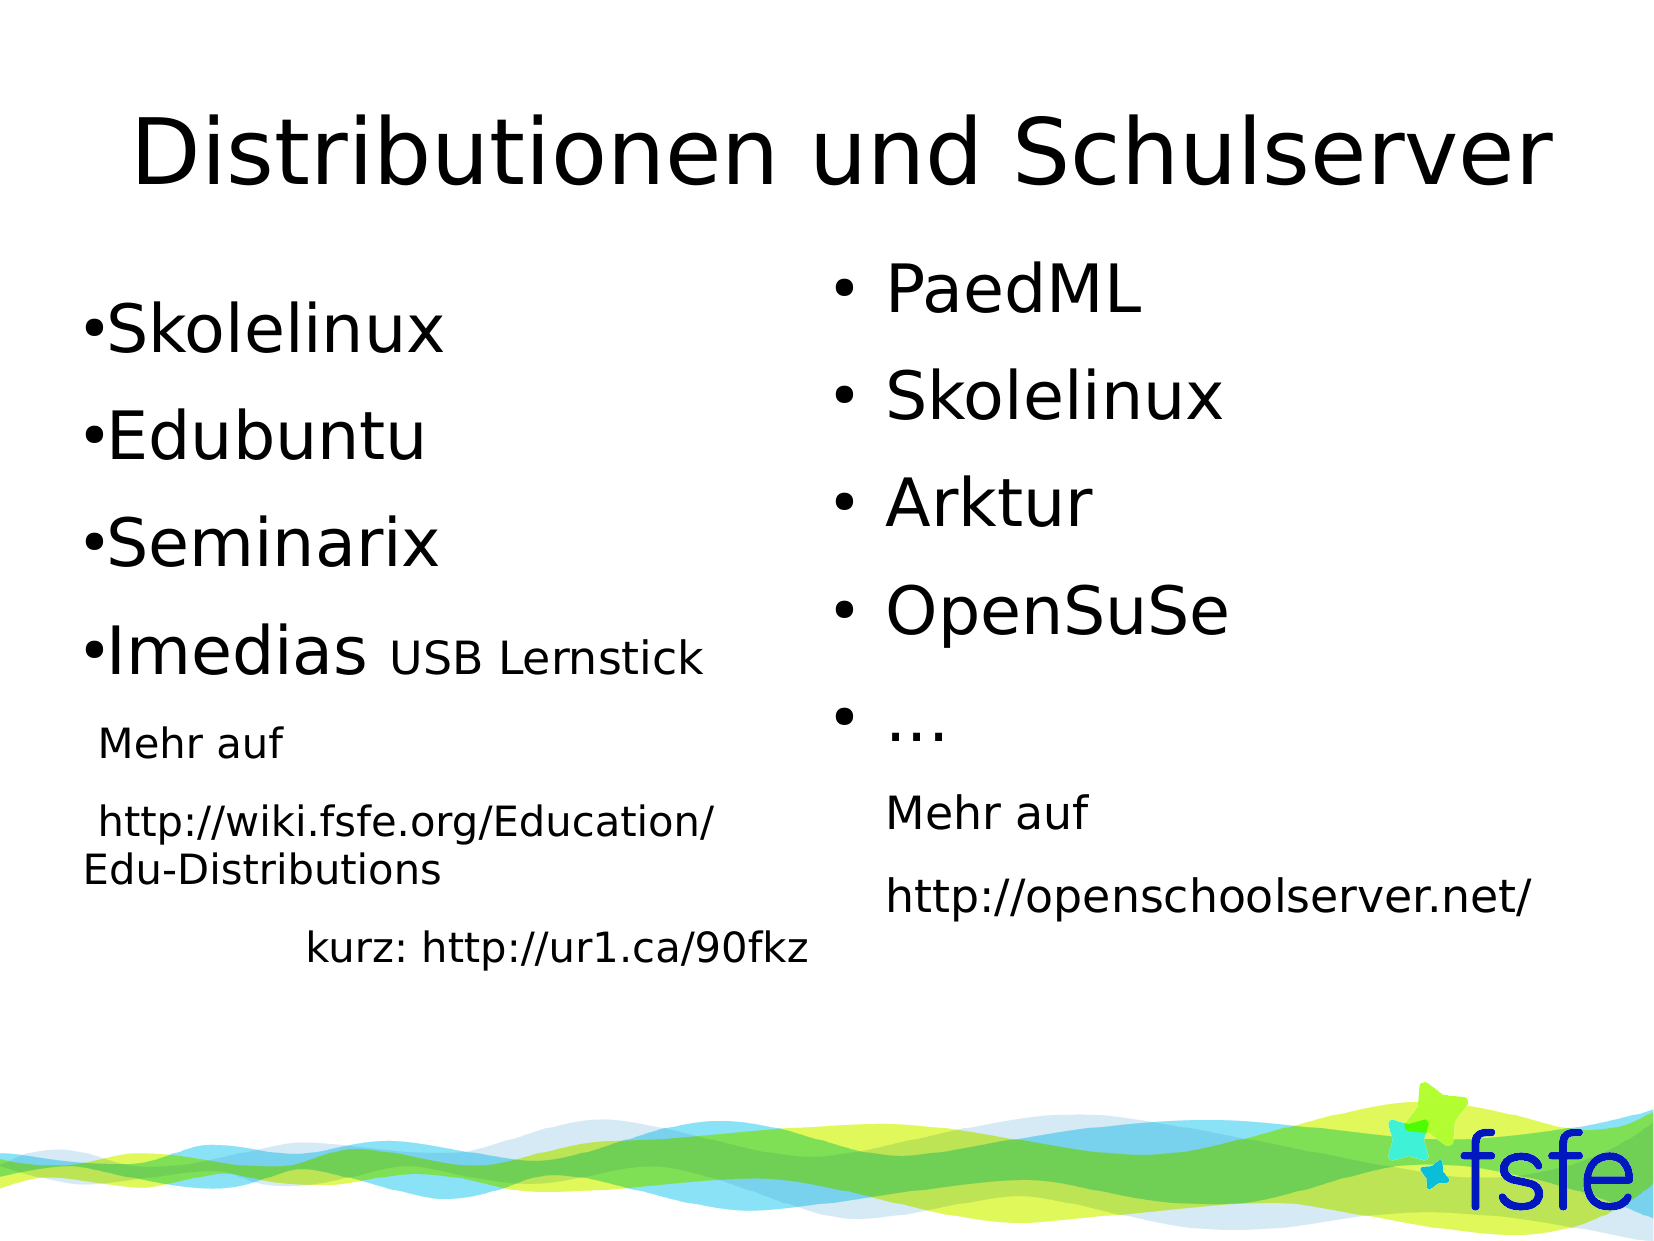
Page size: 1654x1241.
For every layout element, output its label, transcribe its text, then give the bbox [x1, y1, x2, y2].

list Skolelinux Edubuntu Seminarix Imedias USB Lernstick Mehr auf http://wiki.fsfe.org/Education/Edu-Distributions kurz: http://ur1.ca/90fkz [82, 290, 809, 1212]
list PaedML Skolelinux Arktur OpenSuSe ... Mehr auf http://openschoolserver.net/ [814, 250, 1541, 1157]
title Distributionen und Schulserver [82, 49, 1571, 257]
picture [0, 1081, 1654, 1241]
